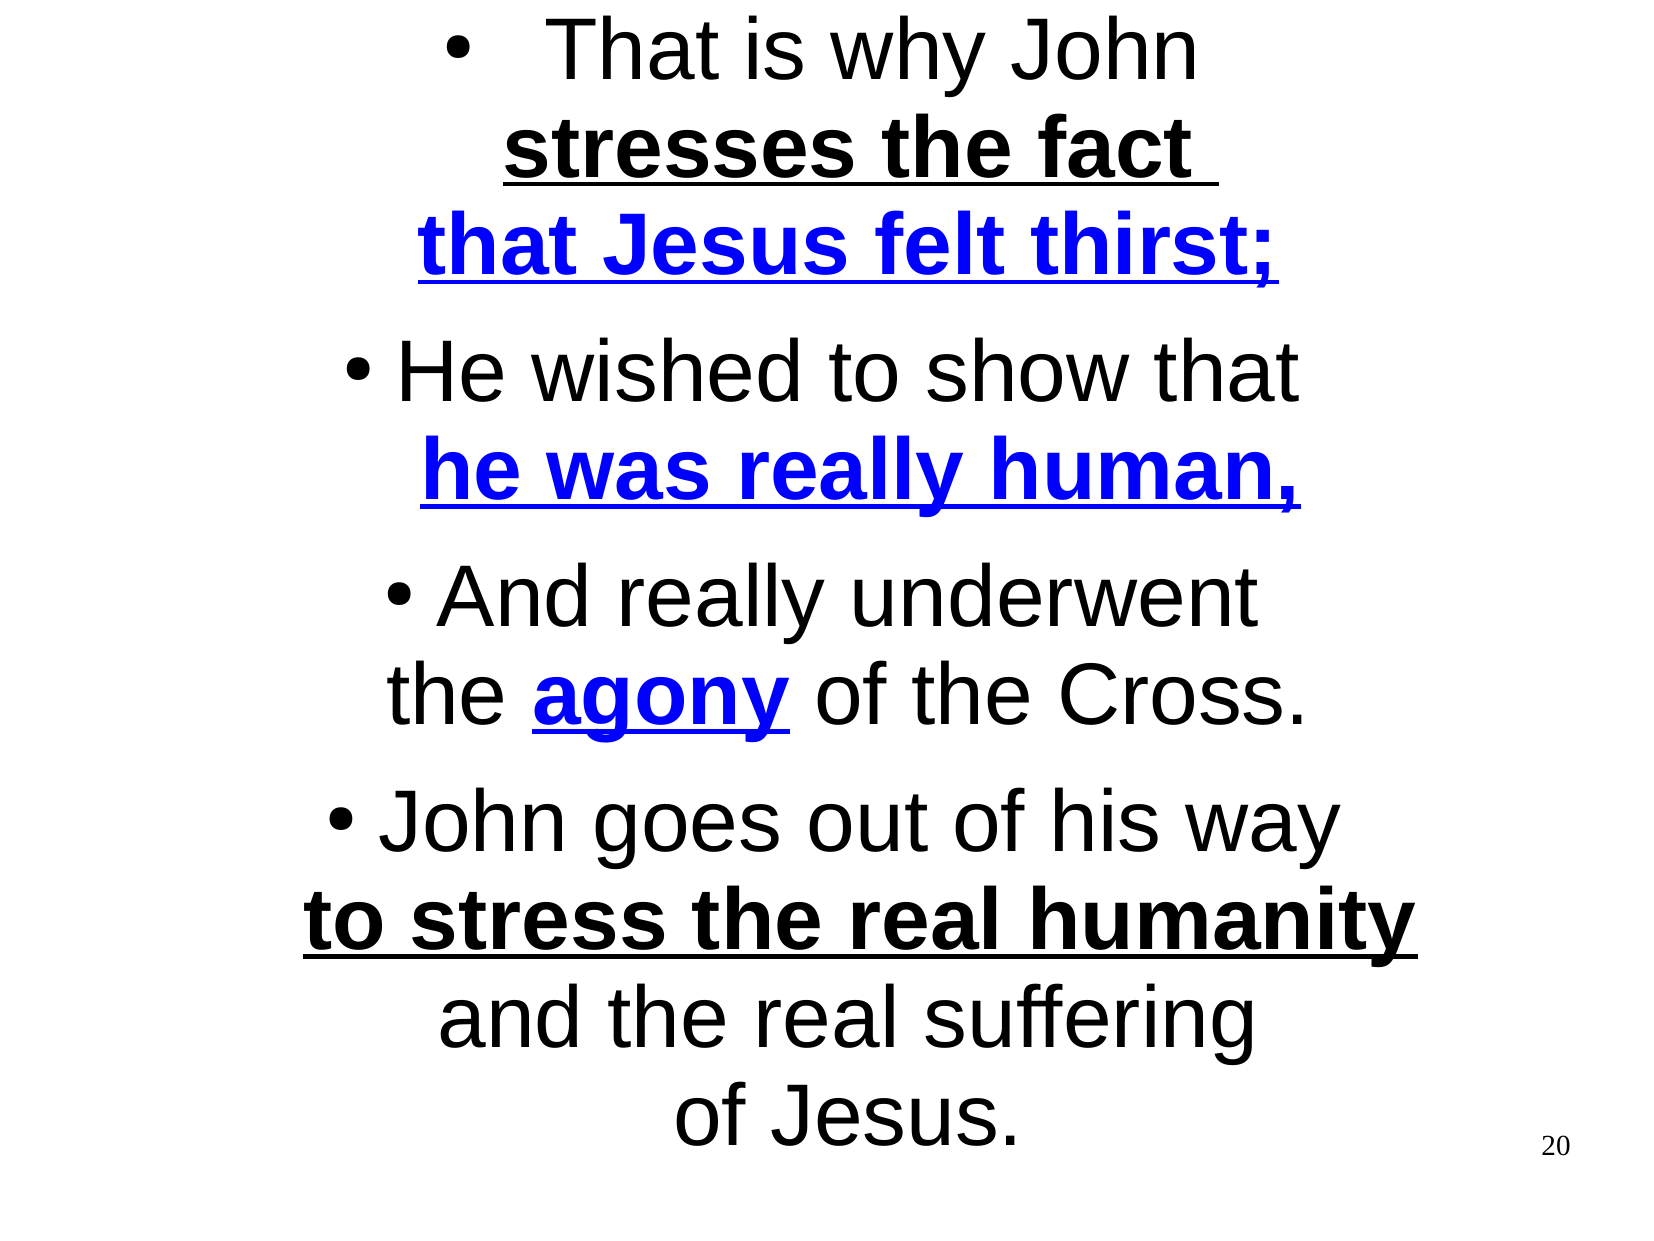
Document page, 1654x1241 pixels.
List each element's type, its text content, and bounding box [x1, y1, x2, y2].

list That is why John stresses the fact that Jesus felt thirst; He wished to show that he was really human, And really underwent the agony of the Cross. John goes out of his way to stress the real humanity and the real suffering of Jesus. [0, 0, 1651, 1238]
